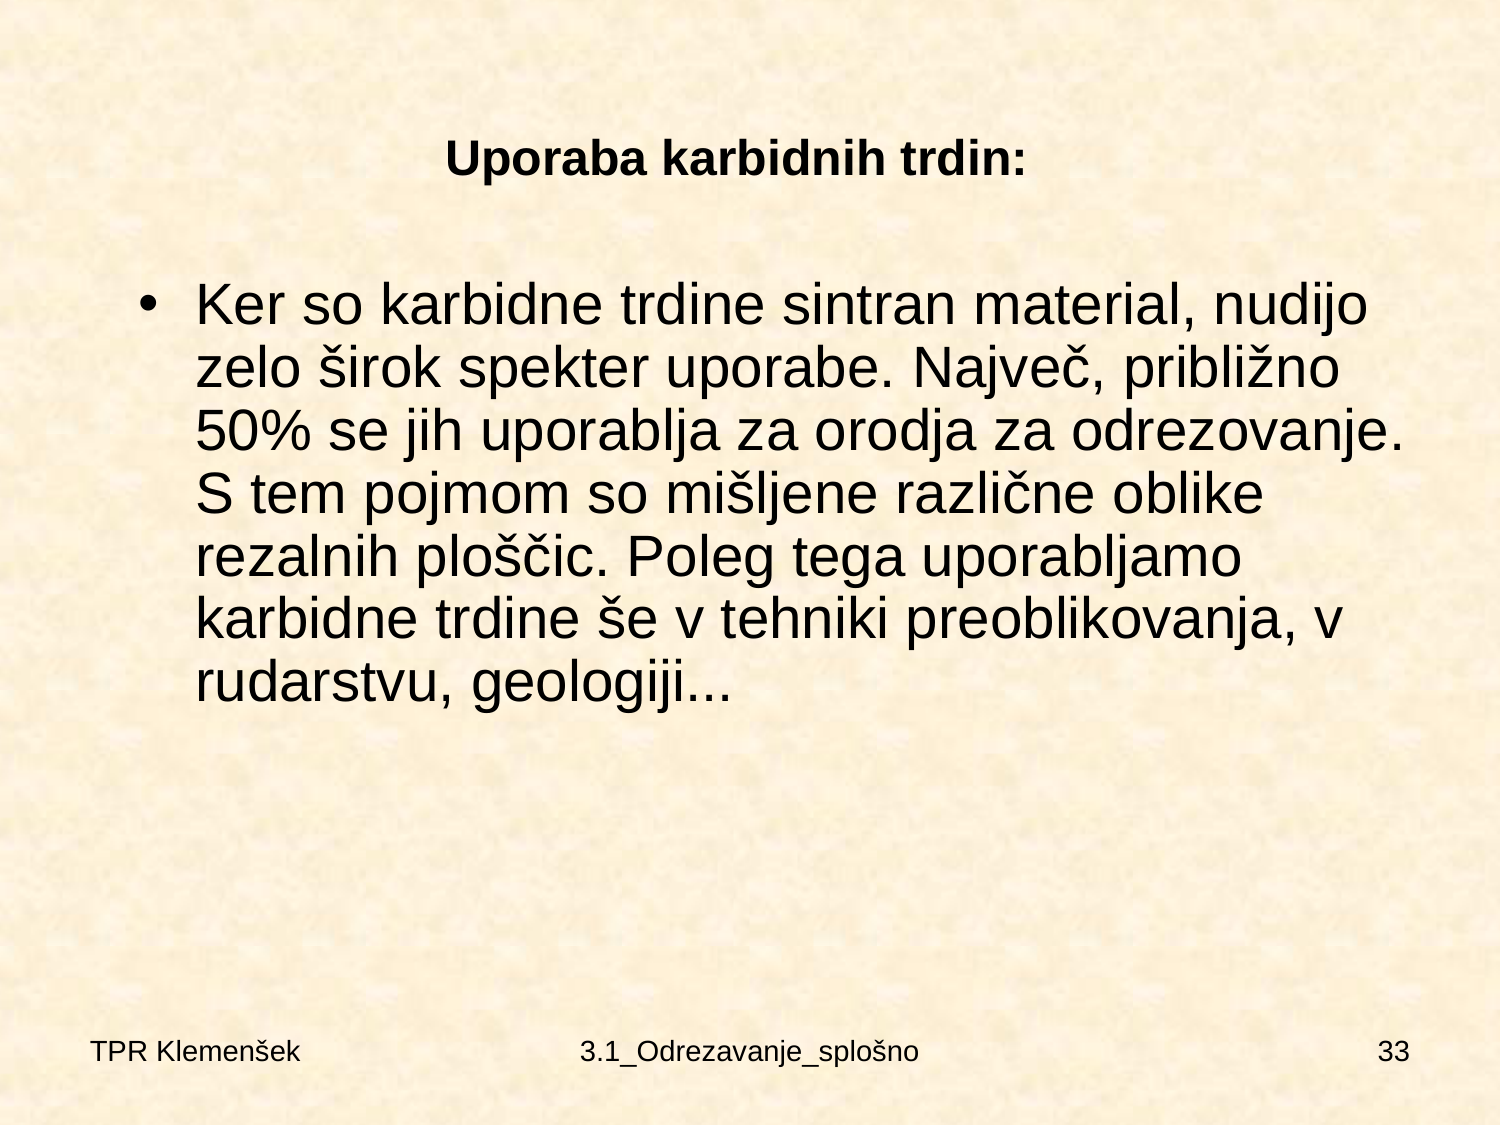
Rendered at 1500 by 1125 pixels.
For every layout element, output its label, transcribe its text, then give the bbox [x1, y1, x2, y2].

text_box <number> [1074, 1024, 1426, 1103]
list Ker so karbidne trdine sintran material, nudijo zelo širok spekter uporabe. Največ, približno 50% se jih uporablja za orodja za odrezovanje. S tem pojmom so mišljene različne oblike rezalnih ploščic. Poleg tega uporabljamo karbidne trdine še v tehniki preoblikovanja, v rudarstvu, geologiji... [123, 267, 1424, 764]
picture [0, 0, 1500, 1125]
title Uporaba karbidnih trdin: [75, 45, 1426, 233]
text_box 3.1_Odrezavanje_splošno [512, 1024, 988, 1103]
text_box TPR Klemenšek [74, 1024, 426, 1103]
